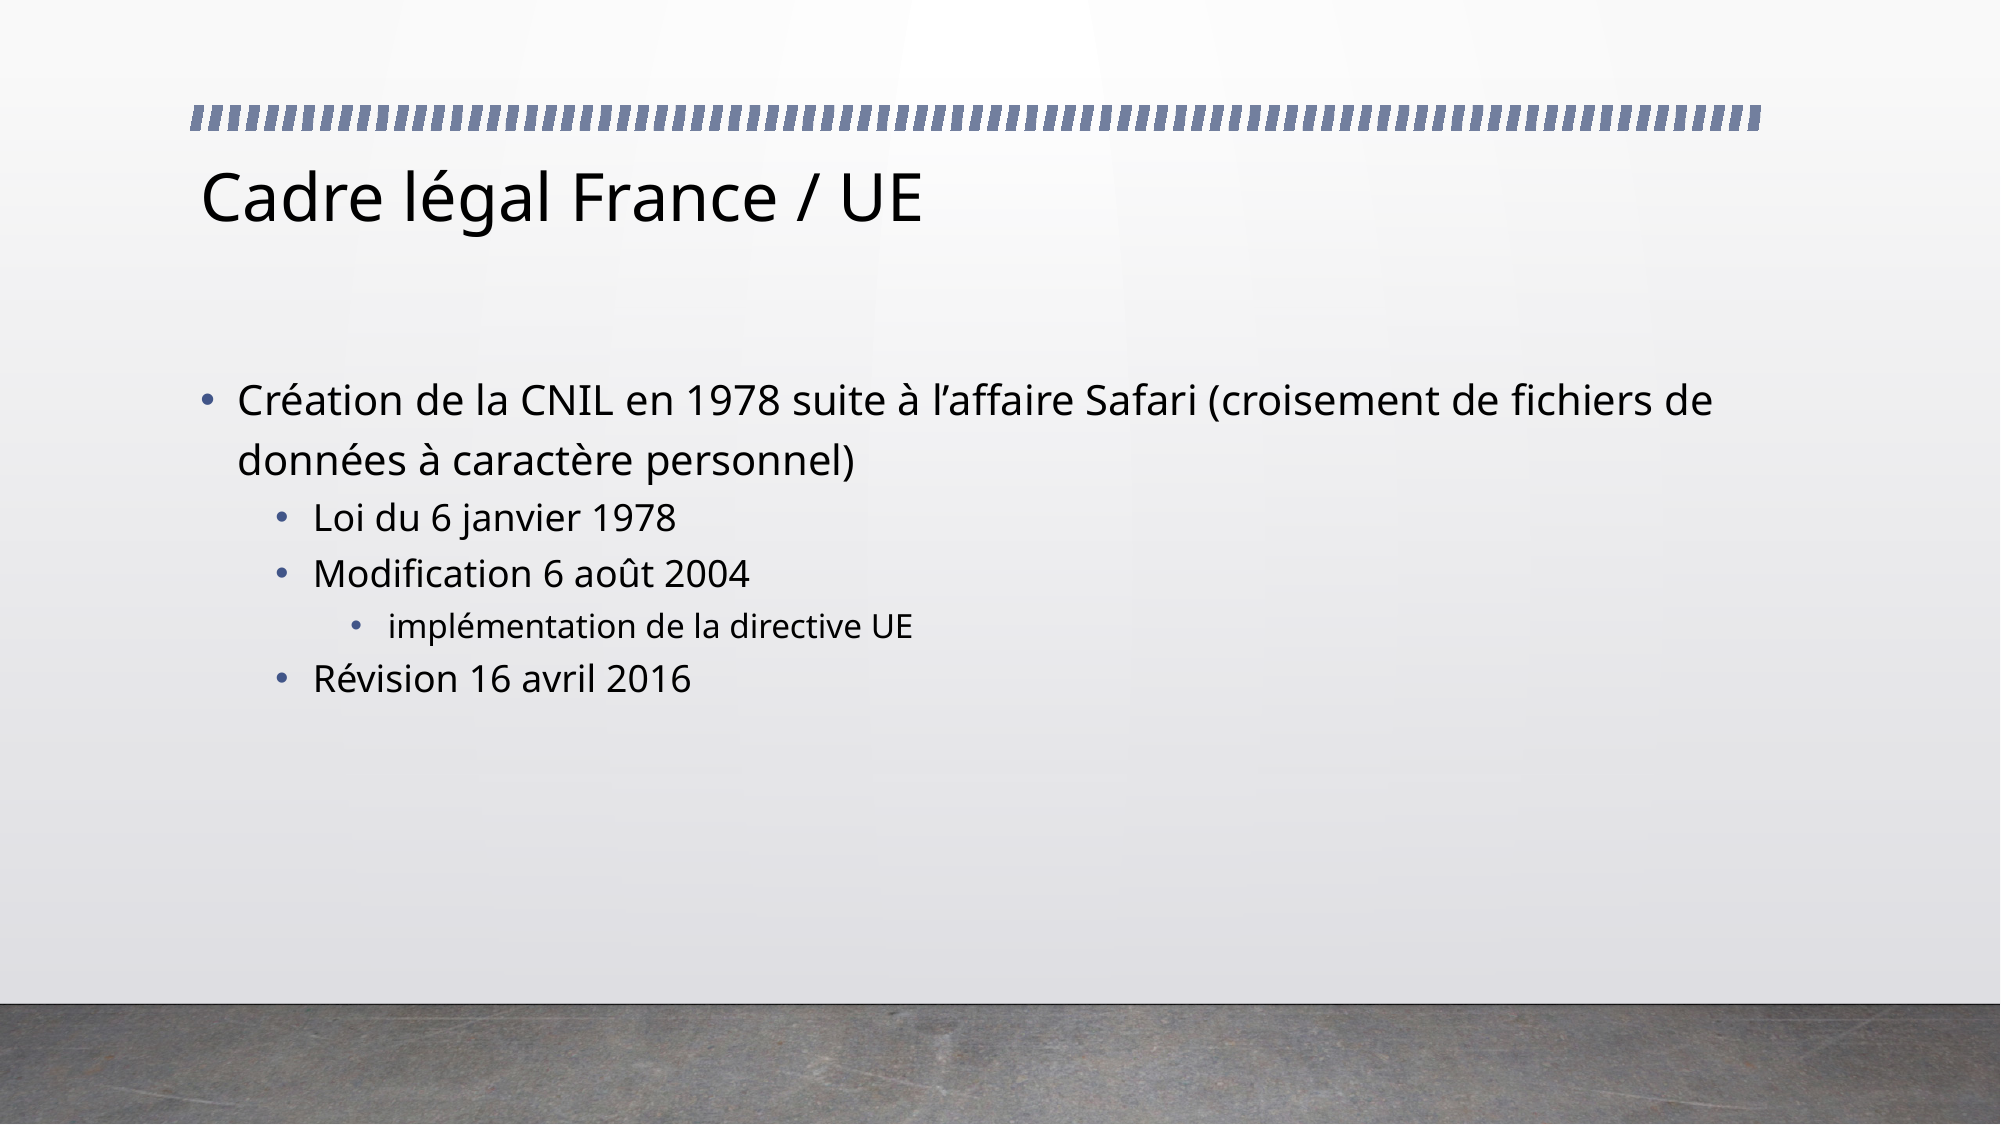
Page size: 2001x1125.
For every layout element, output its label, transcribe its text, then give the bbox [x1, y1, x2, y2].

title Cadre légal France / UE [185, 156, 1761, 329]
list Création de la CNIL en 1978 suite à l’affaire Safari (croisement de fichiers de données à caractère personnel) Loi du 6 janvier 1978 Modification 6 août 2004 implémentation de la directive UE Révision 16 avril 2016 [185, 356, 1761, 897]
picture [267, 105, 1762, 131]
picture [0, 1004, 2000, 1124]
